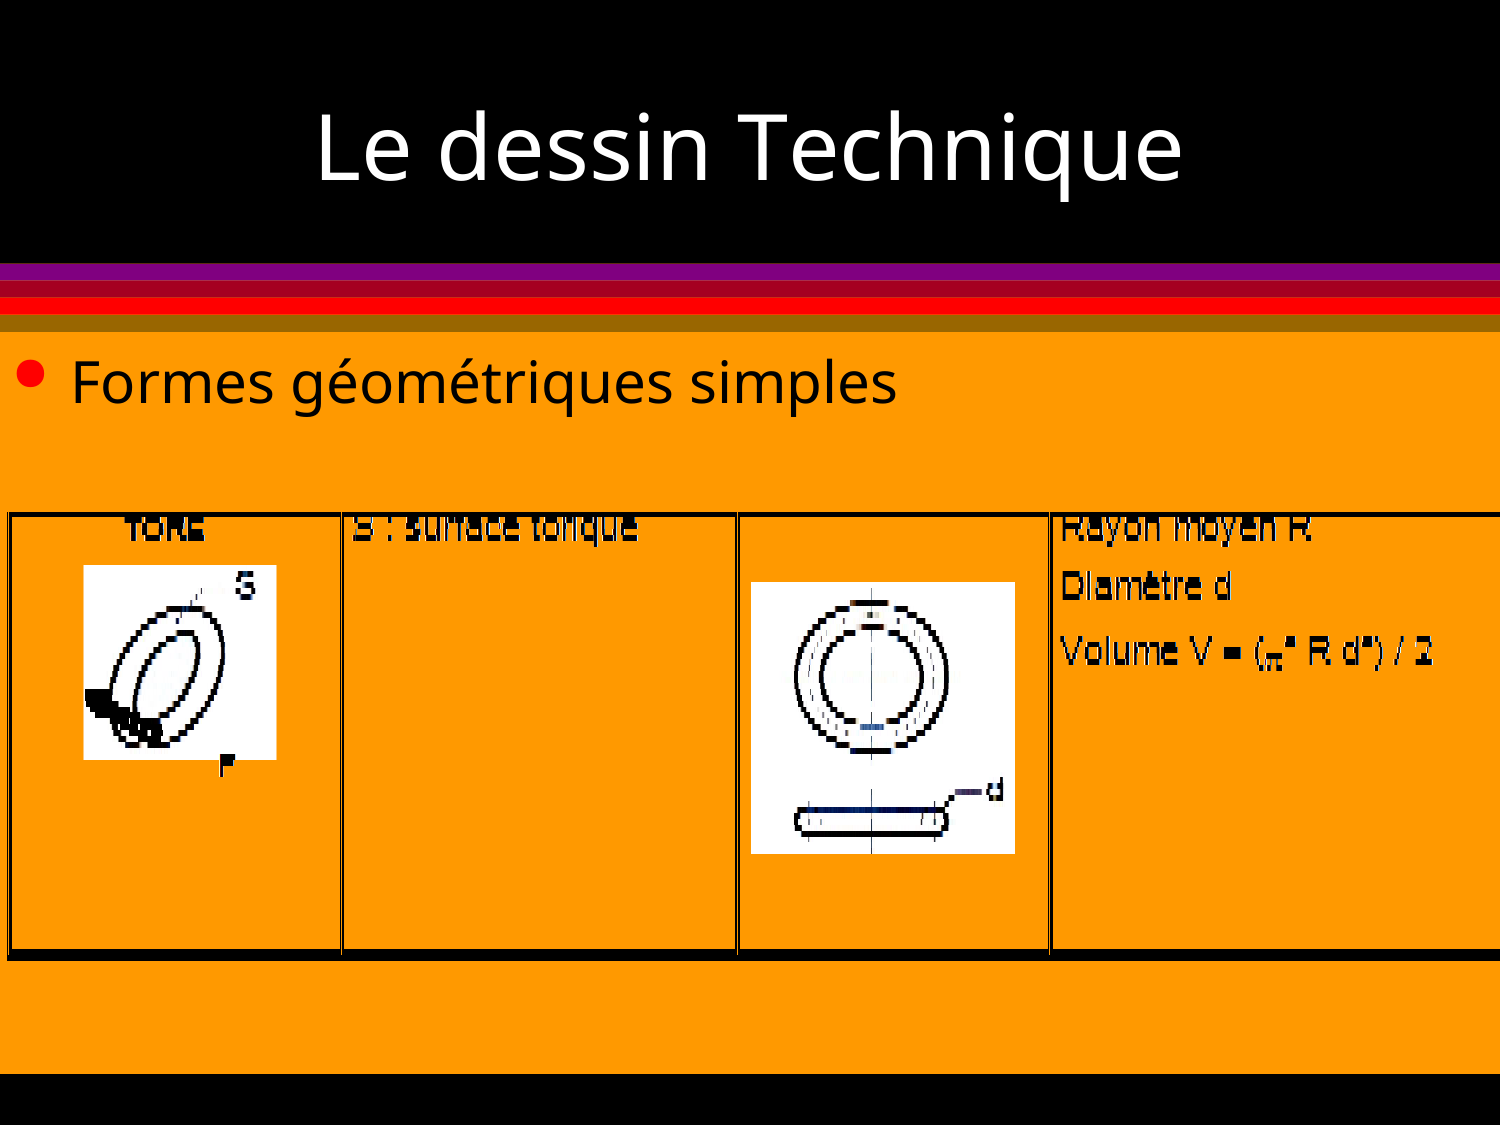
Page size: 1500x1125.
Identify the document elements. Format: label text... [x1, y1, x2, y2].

picture [0, 512, 1500, 1038]
list Formes géométriques simples [0, 337, 1075, 438]
title Le dessin Technique [112, 49, 1388, 238]
